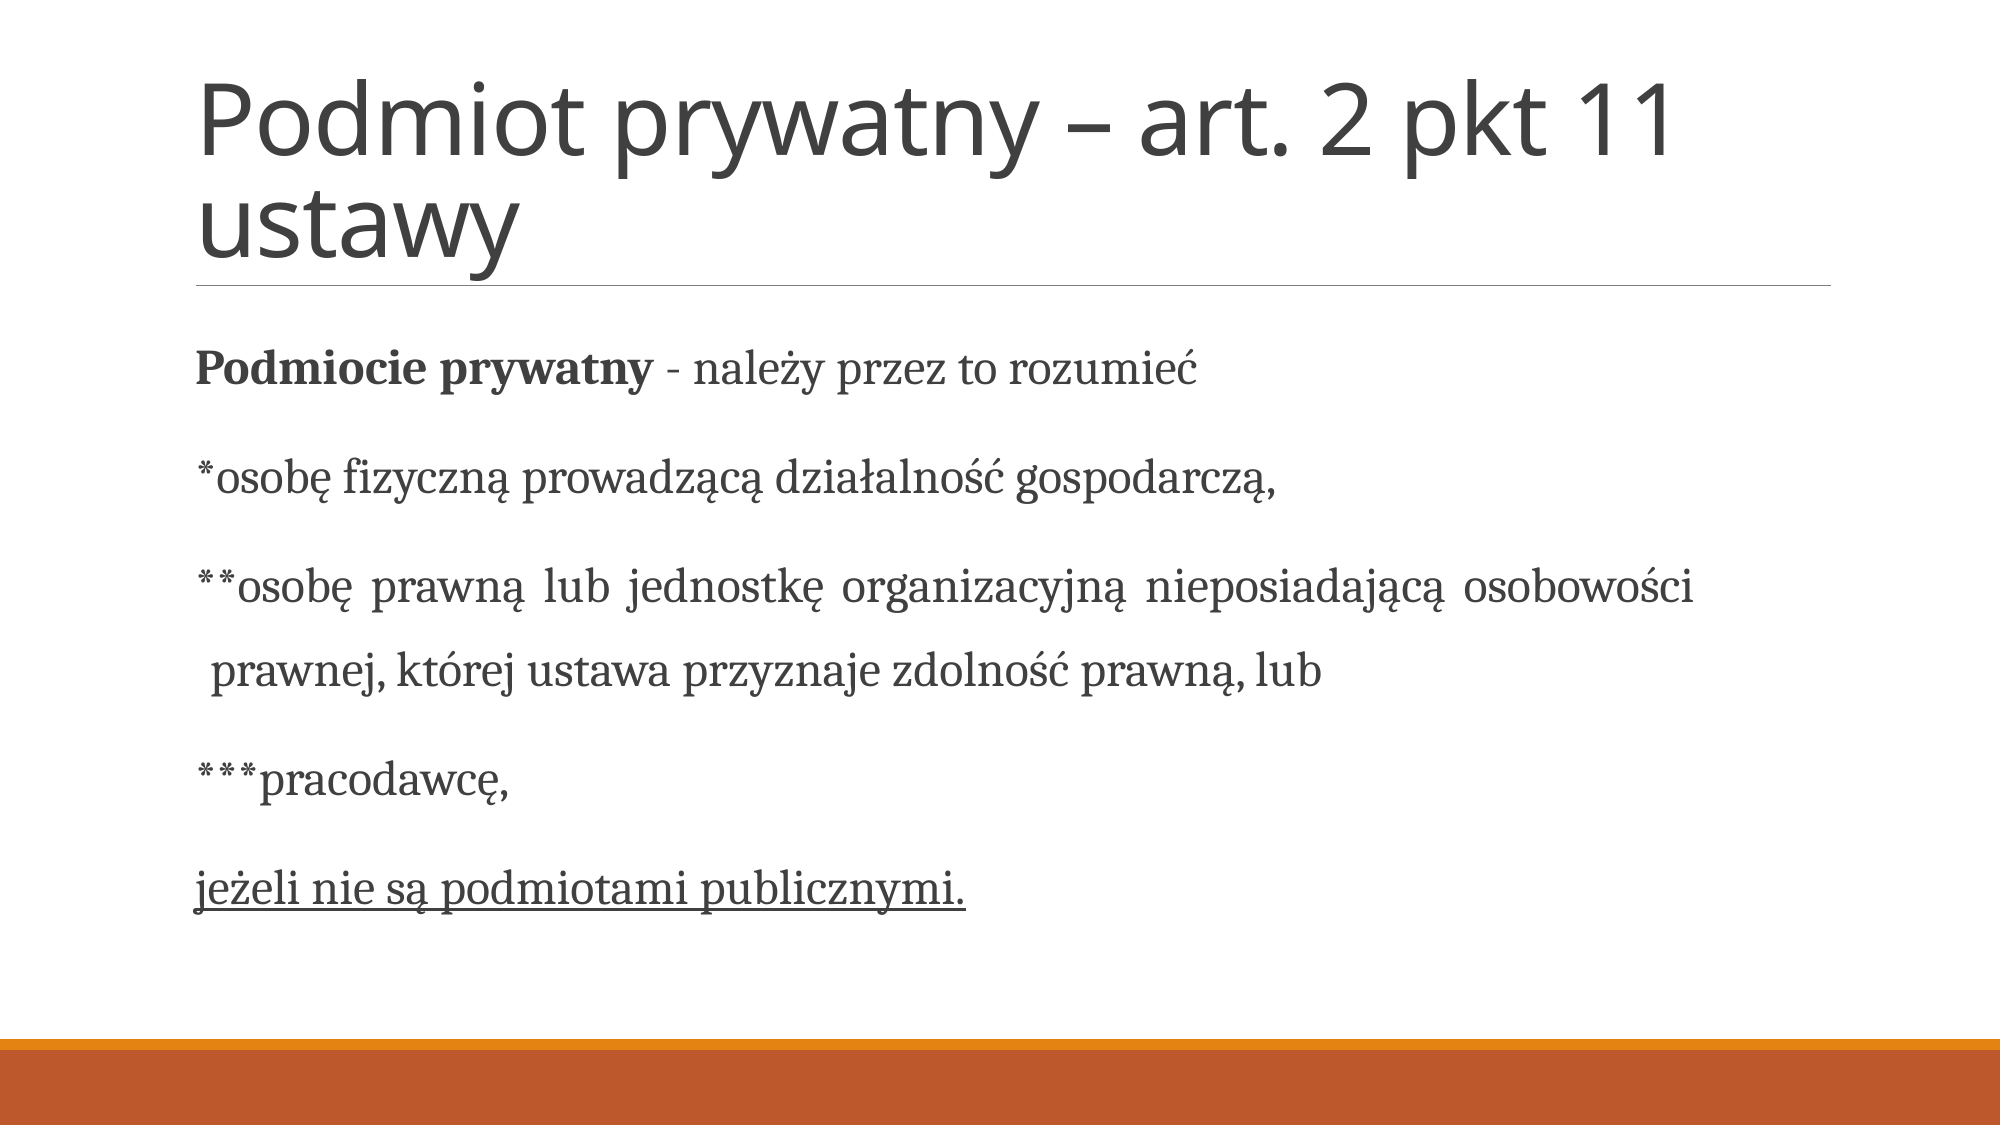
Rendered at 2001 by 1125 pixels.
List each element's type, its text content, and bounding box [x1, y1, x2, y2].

list Podmiocie prywatny - należy przez to rozumieć *osobę fizyczną prowadzącą działalność gospodarczą, **osobę prawną lub jednostkę organizacyjną nieposiadającą osobowości prawnej, której ustawa przyznaje zdolność prawną, lub ***pracodawcę, jeżeli nie są podmiotami publicznymi. [180, 302, 1831, 963]
title Podmiot prywatny – art. 2 pkt 11 ustawy [180, 47, 1831, 286]
